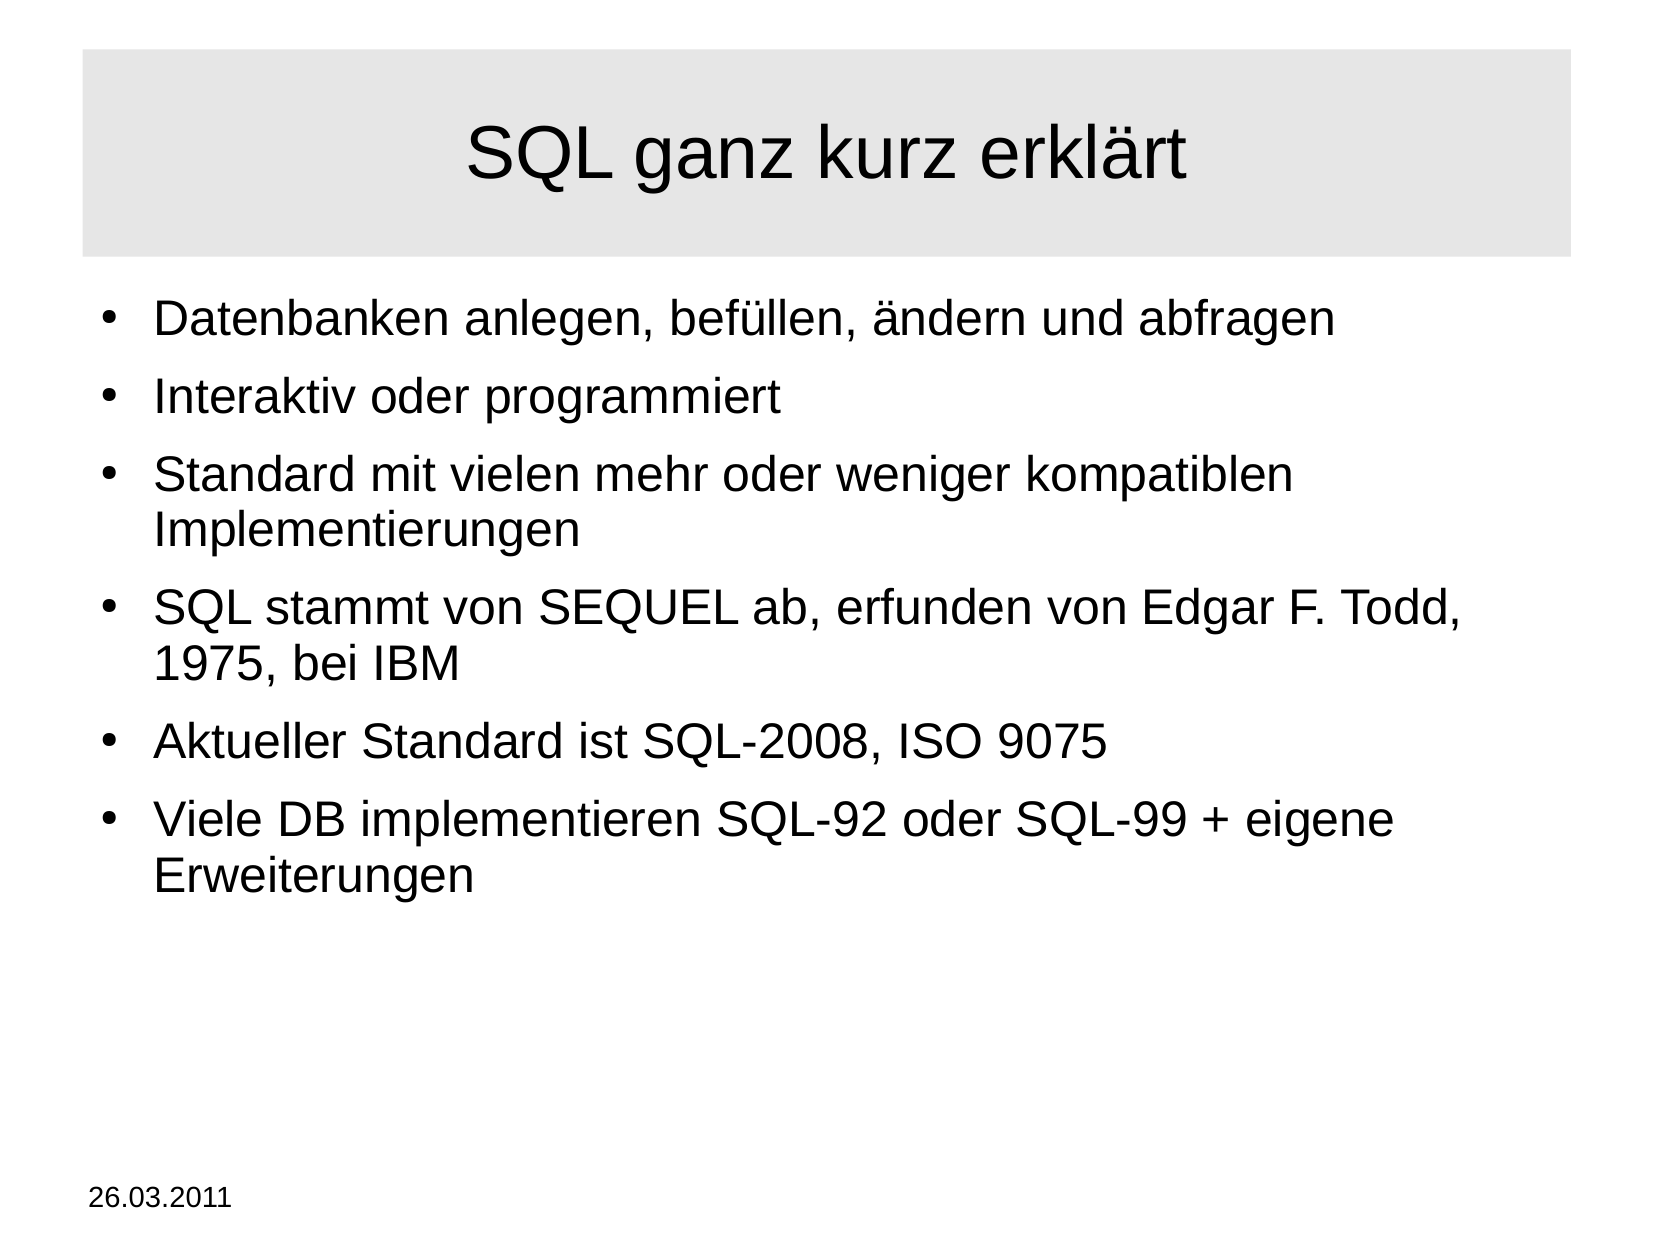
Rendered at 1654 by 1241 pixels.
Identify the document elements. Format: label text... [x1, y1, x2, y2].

list Datenbanken anlegen, befüllen, ändern und abfragen Interaktiv oder programmiert Standard mit vielen mehr oder weniger kompatiblen Implementierungen SQL stammt von SEQUEL ab, erfunden von Edgar F. Todd, 1975, bei IBM Aktueller Standard ist SQL-2008, ISO 9075 Viele DB implementieren SQL-92 oder SQL-99 + eigene Erweiterungen [82, 290, 1571, 1094]
title SQL ganz kurz erklärt [82, 49, 1571, 257]
